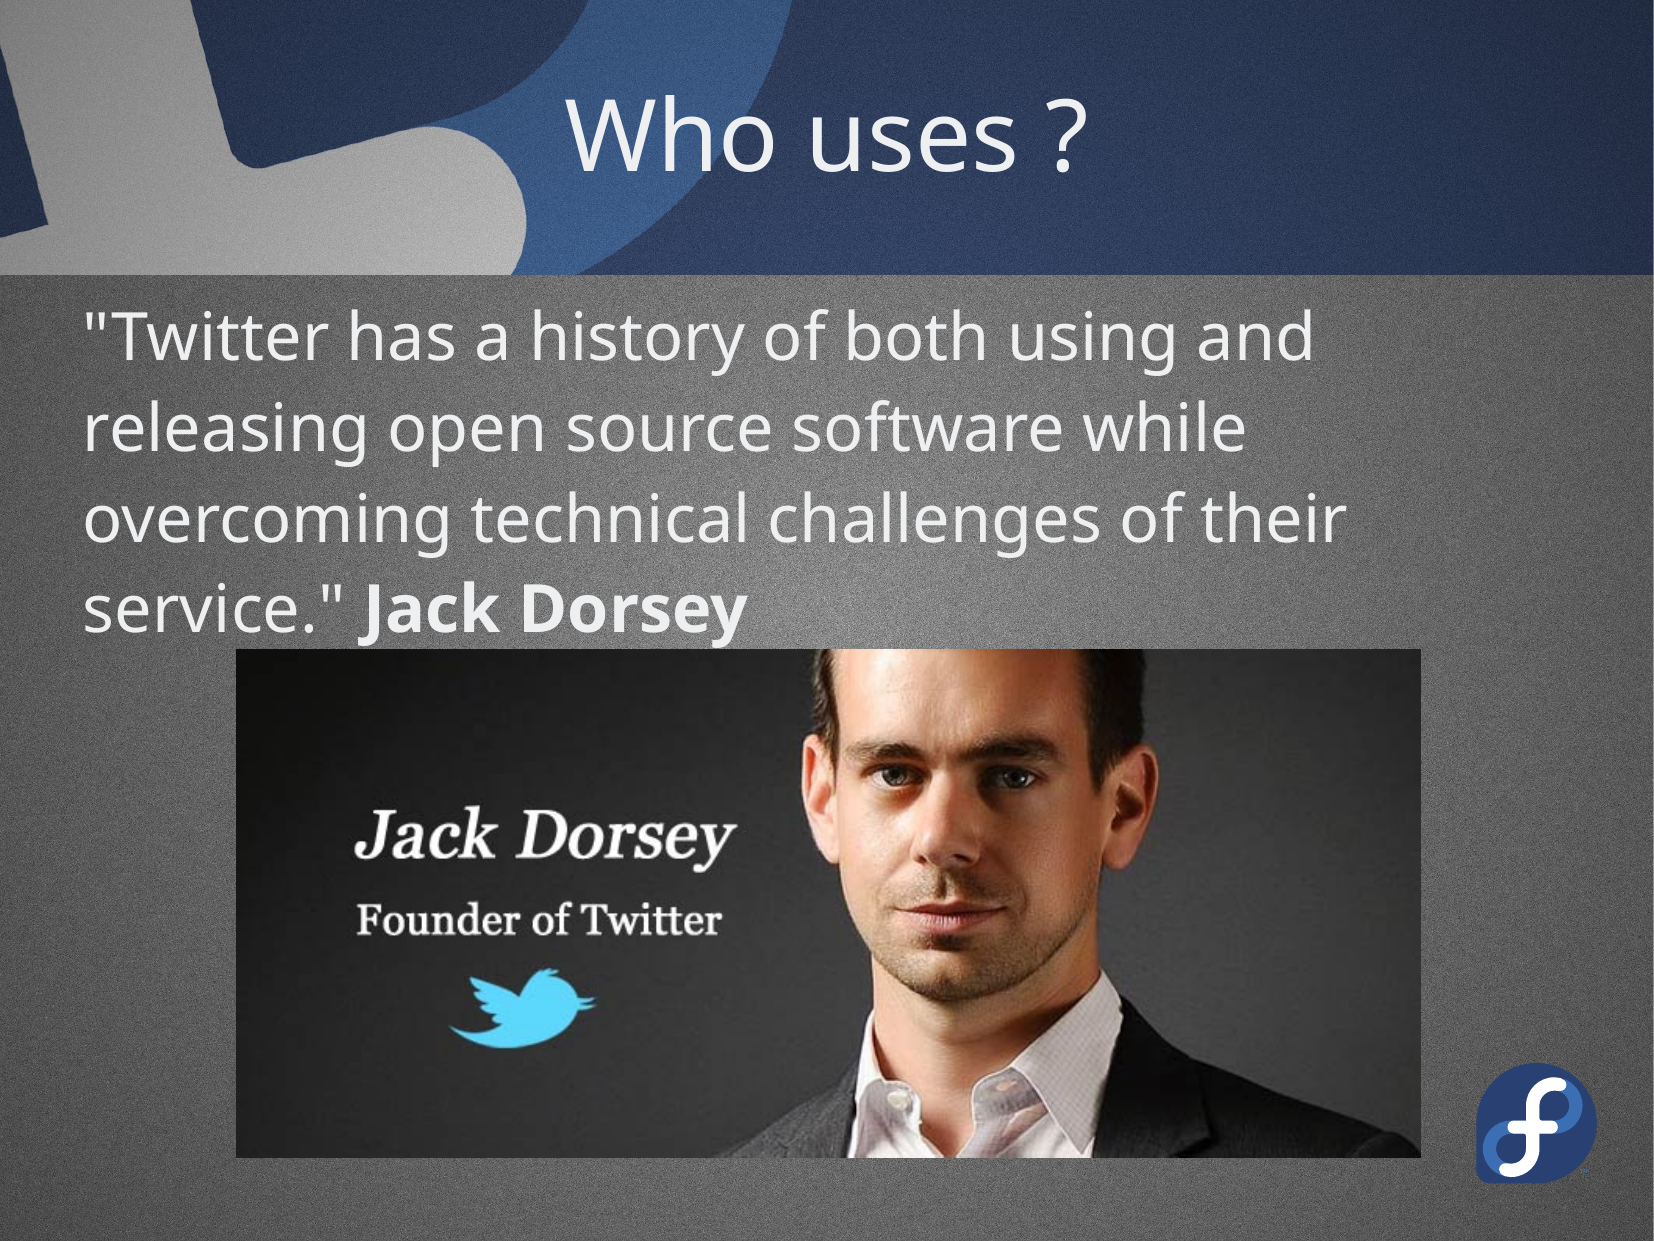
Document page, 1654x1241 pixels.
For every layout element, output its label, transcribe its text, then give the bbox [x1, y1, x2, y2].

list "Twitter has a history of both using and releasing open source software while overcoming technical challenges of their service." Jack Dorsey [11, 289, 1489, 1138]
title Who uses ? [88, 29, 1565, 237]
picture [0, 0, 1654, 1241]
